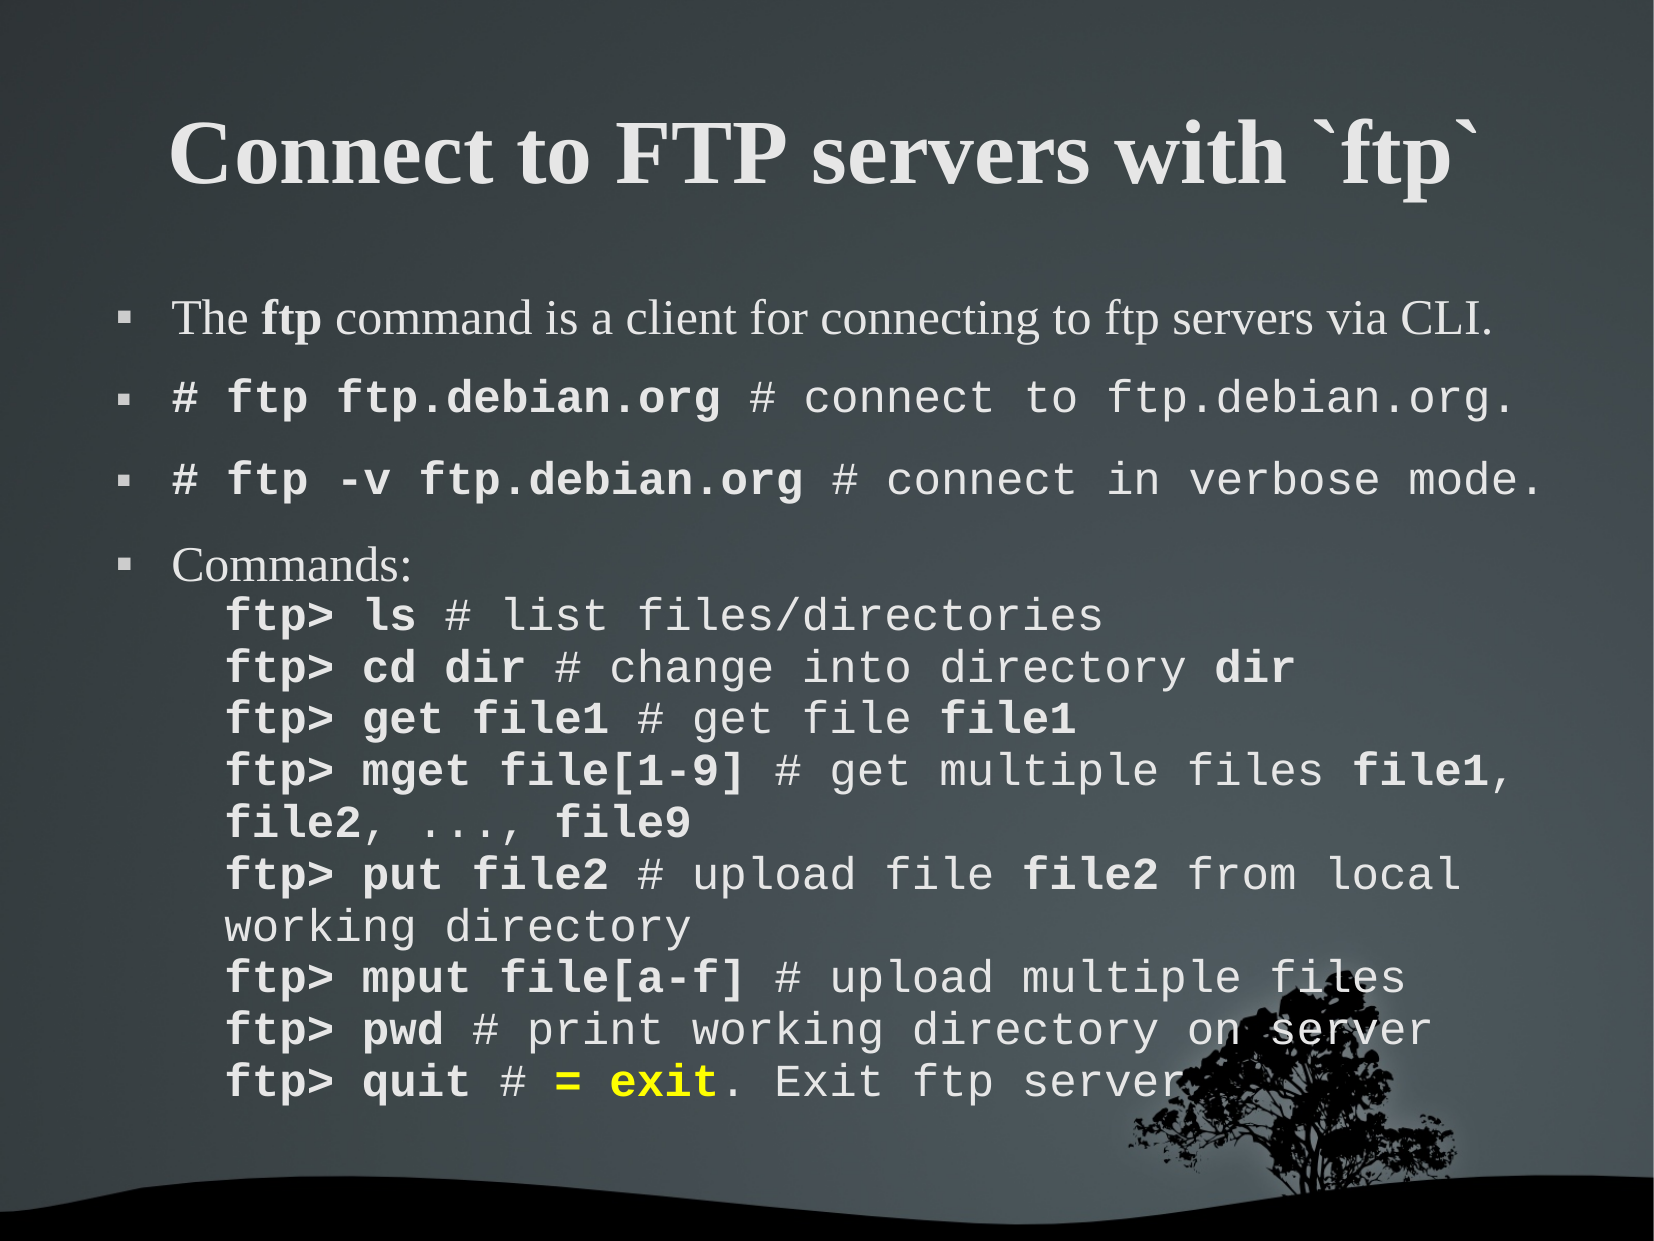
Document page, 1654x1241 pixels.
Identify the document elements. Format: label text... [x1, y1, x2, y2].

title Connect to FTP servers with `ftp` [82, 33, 1571, 273]
list The ftp command is a client for connecting to ftp servers via CLI. # ftp ftp.debian.org # connect to ftp.debian.org. # ftp -v ftp.debian.org # connect in verbose mode. Commands: ftp> ls # list files/directories ftp> cd dir # change into directory dir ftp> get file1 # get file file1 ftp> mget file[1-9] # get multiple files file1, file2, ..., file9 ftp> put file2 # upload file file2 from local working directory ftp> mput file[a-f] # upload multiple files ftp> pwd # print working directory on server ftp> quit # = exit. Exit ftp server [82, 290, 1571, 1218]
picture [0, 0, 1654, 1241]
